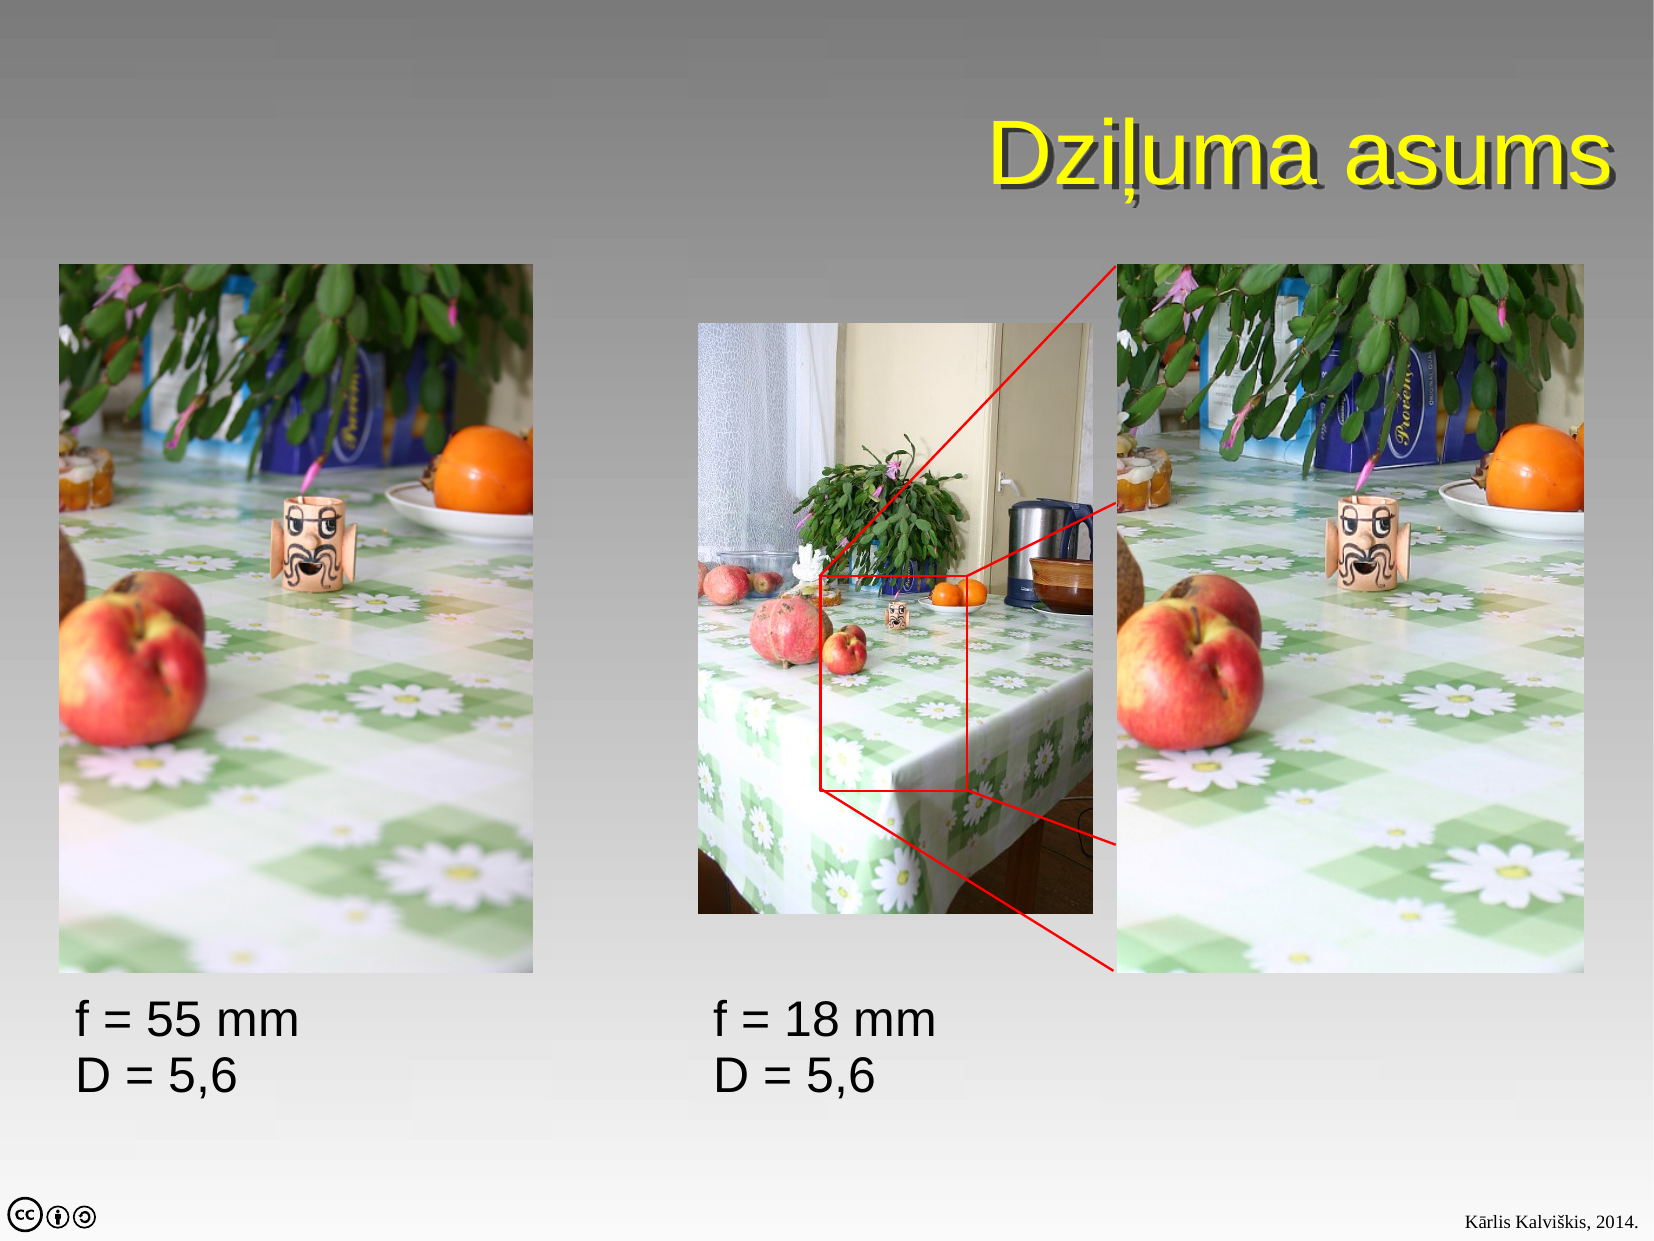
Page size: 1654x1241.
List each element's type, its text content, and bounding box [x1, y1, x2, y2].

text_box f = 18 mm D = 5,6 [698, 983, 954, 1111]
title Dziļuma asums [42, 49, 1615, 257]
text_box f = 55 mm D = 5,6 [61, 983, 316, 1111]
picture [0, 0, 1654, 1241]
